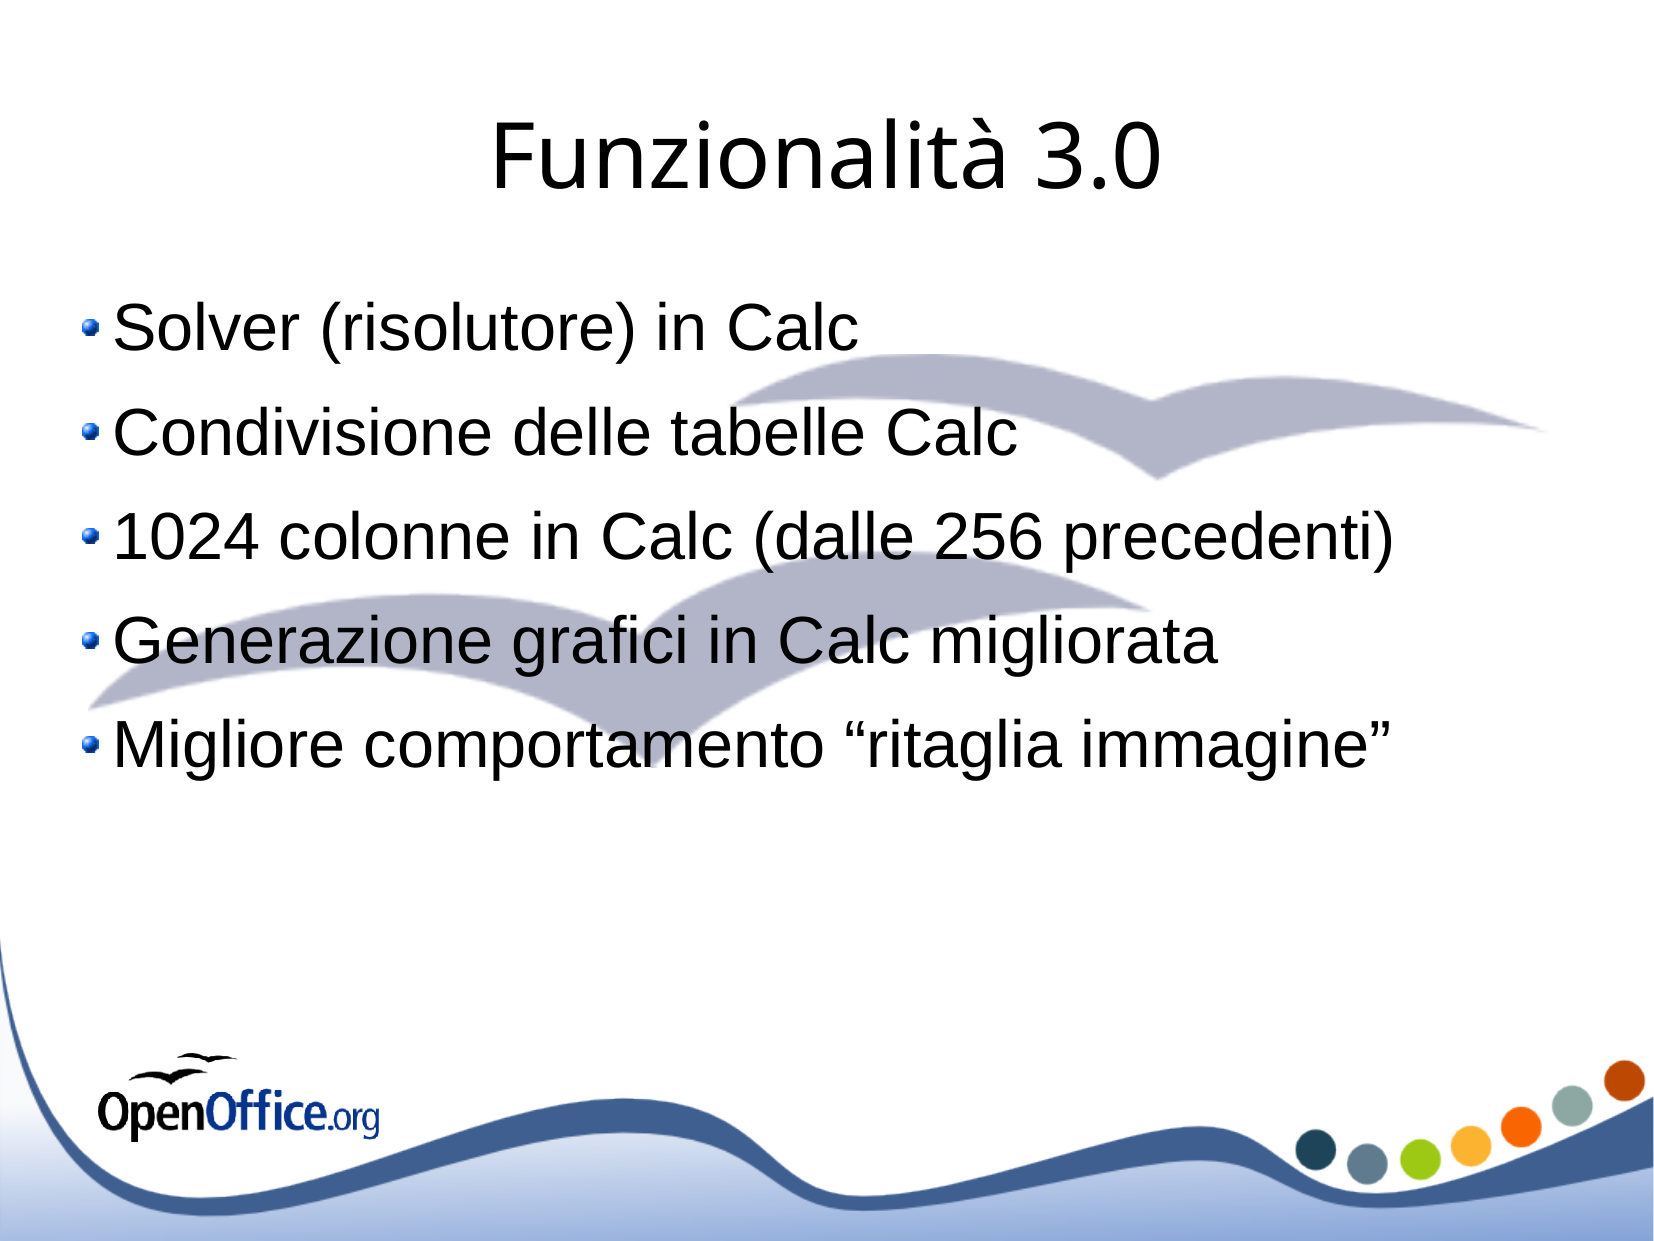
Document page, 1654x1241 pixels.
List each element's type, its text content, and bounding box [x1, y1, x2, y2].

list Solver (risolutore) in Calc Condivisione delle tabelle Calc 1024 colonne in Calc (dalle 256 precedenti) Generazione grafici in Calc migliorata Migliore comportamento “ritaglia immagine” [82, 290, 1571, 1072]
picture [0, 938, 1654, 1241]
title Funzionalità 3.0 [82, 49, 1571, 257]
